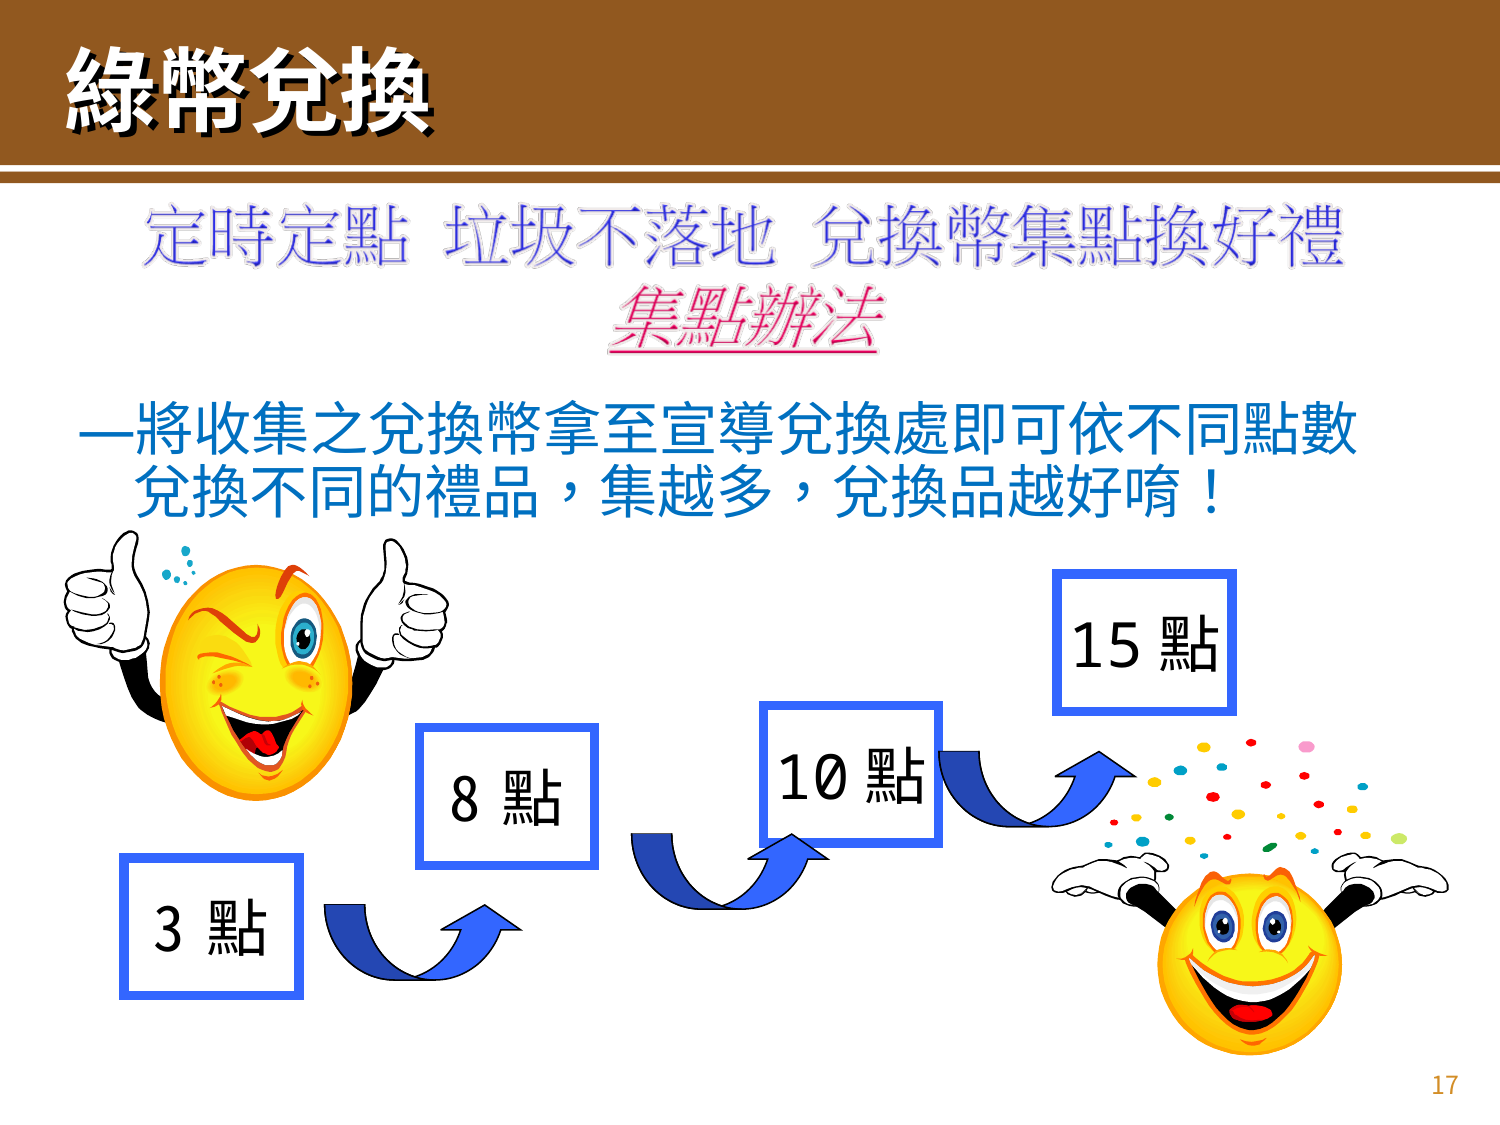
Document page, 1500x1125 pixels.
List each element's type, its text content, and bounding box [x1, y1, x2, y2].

title 綠幣兌換 [50, 19, 1476, 157]
text_box 將收集之兌換幣拿至宣導兌換處即可依不同點數兌換不同的禮品，集越多，兌換品越好唷！ [62, 392, 1413, 543]
text_box [324, 904, 521, 981]
text_box 8點 [419, 727, 595, 866]
text_box 3點 [123, 857, 299, 996]
picture [62, 528, 451, 803]
picture [1050, 737, 1450, 1057]
text_box [938, 751, 1050, 827]
text_box 15點 [1056, 574, 1232, 712]
text_box <編號> [1350, 1061, 1475, 1103]
picture [26, 184, 1460, 361]
text_box 10點 [763, 705, 939, 844]
text_box [631, 834, 828, 910]
